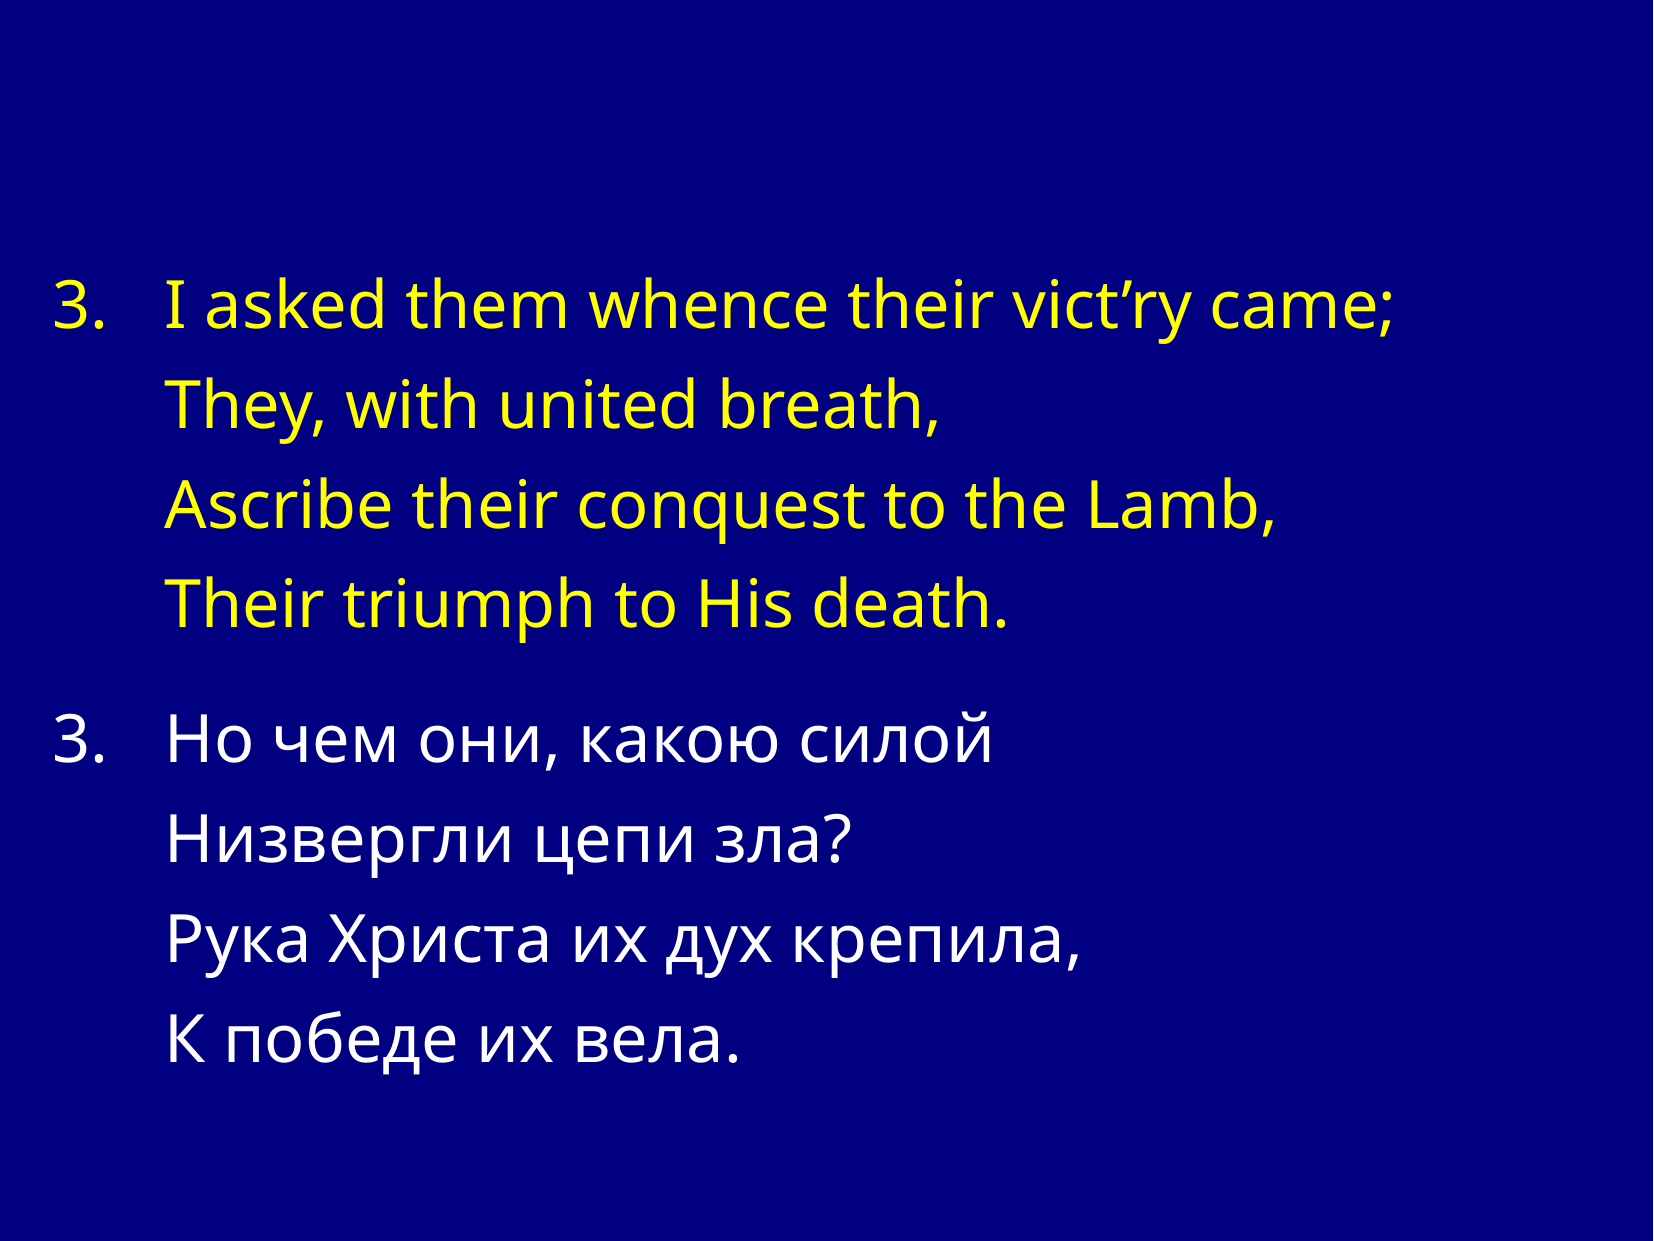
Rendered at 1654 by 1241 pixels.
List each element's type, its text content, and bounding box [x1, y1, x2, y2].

text_box 3. Но чем они, какою силой Низвергли цепи зла? Рука Христа их дух крепила, К победе их вела. [37, 675, 1576, 1163]
text_box 3. I asked them whence their vict’ry came; They, with united breath, Ascribe their conquest to the Lamb, Their triumph to His death. [37, 150, 1576, 638]
